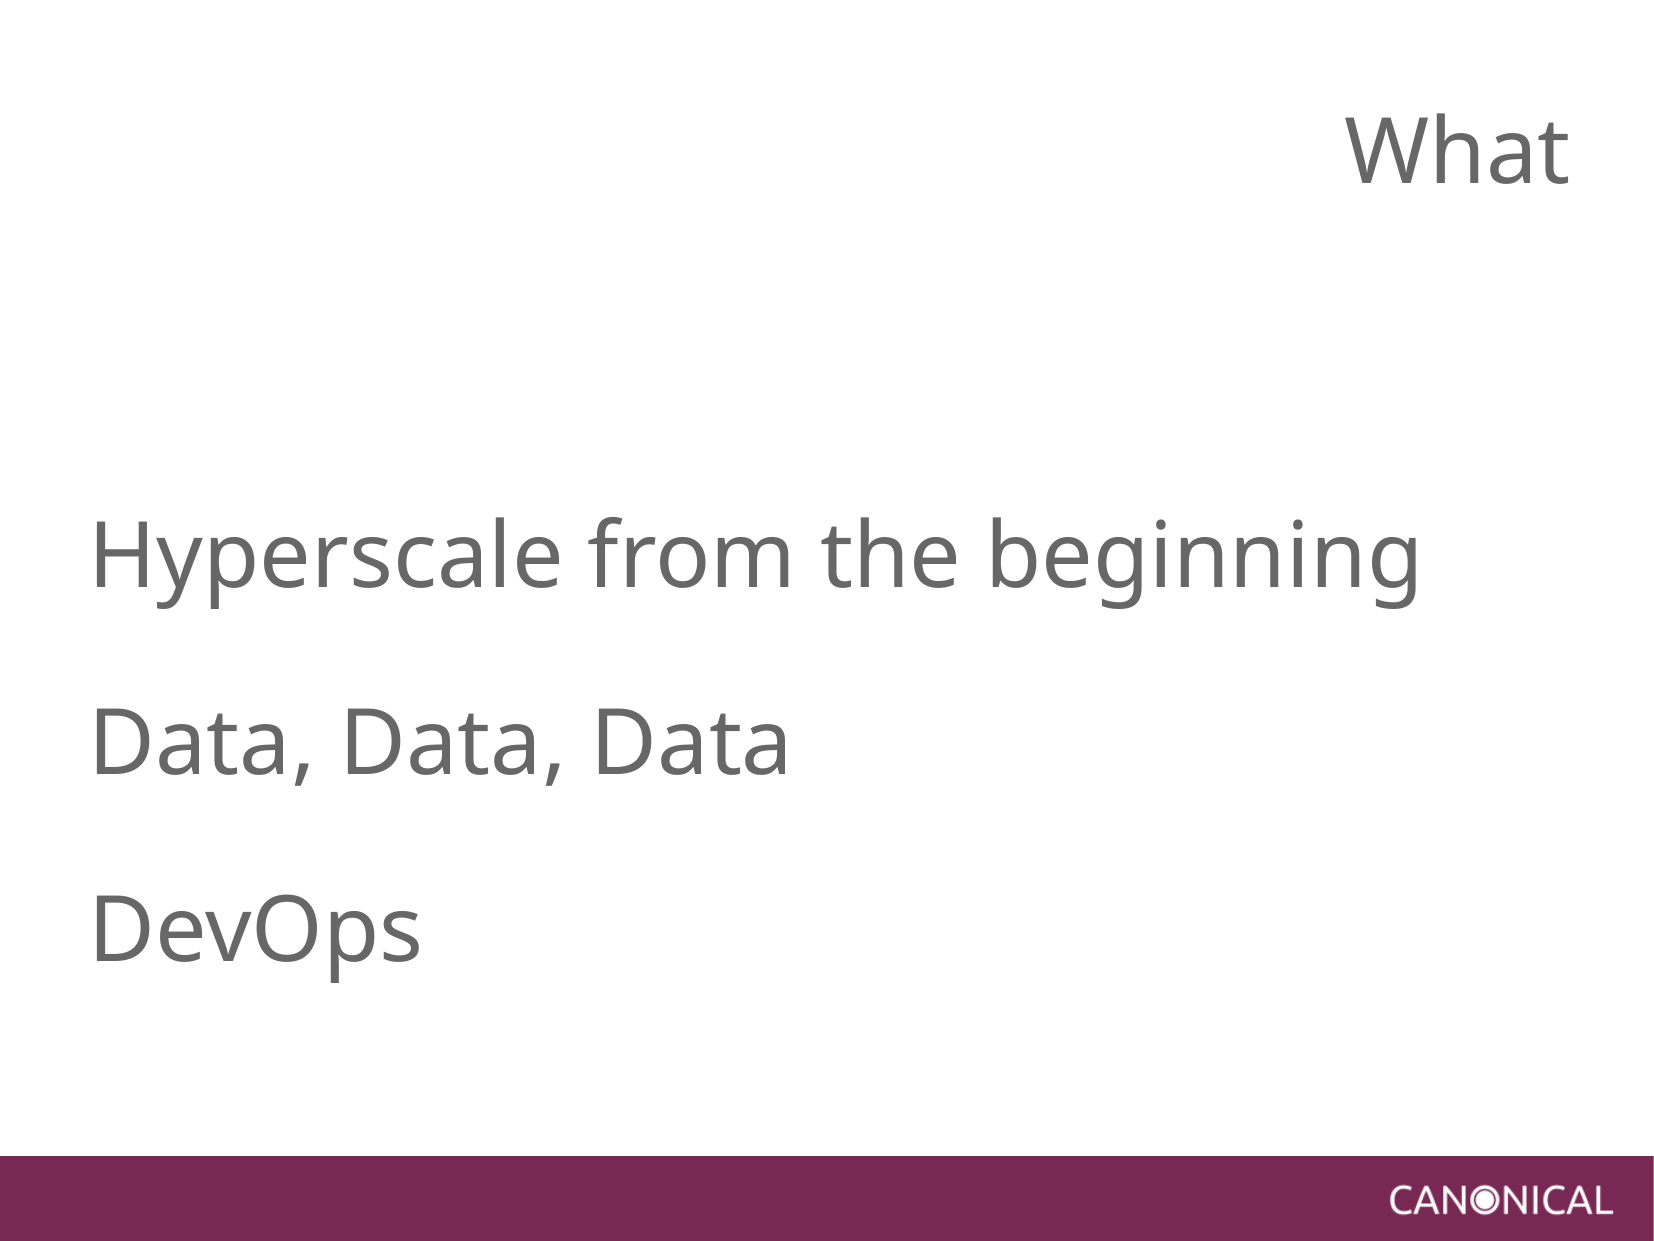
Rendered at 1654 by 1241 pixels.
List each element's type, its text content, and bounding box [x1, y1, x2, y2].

picture [0, 1156, 1654, 1241]
subtitle What [82, 56, 1571, 237]
text_box Hyperscale from the beginning Data, Data, Data DevOps [88, 354, 1577, 1123]
